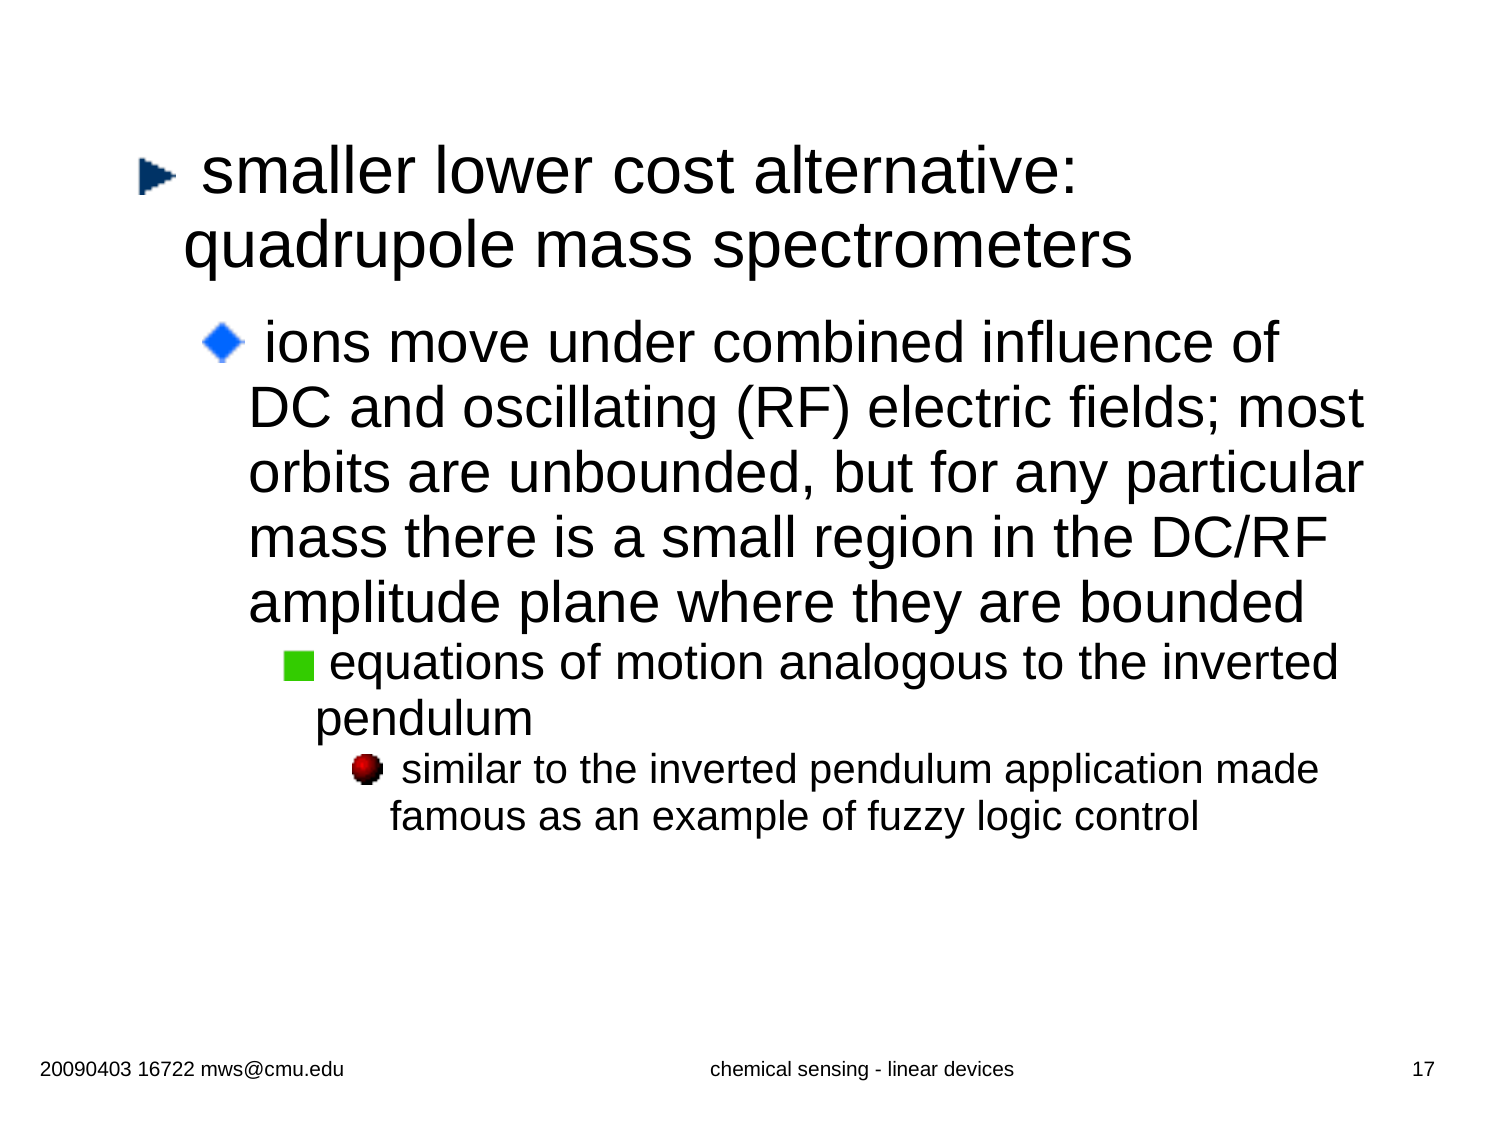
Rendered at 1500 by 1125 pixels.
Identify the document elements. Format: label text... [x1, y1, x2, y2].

list smaller lower cost alternative: quadrupole mass spectrometers ions move under combined influence of DC and oscillating (RF) electric fields; most orbits are unbounded, but for any particular mass there is a small region in the DC/RF amplitude plane where they are bounded equations of motion analogous to the inverted pendulum similar to the inverted pendulum application made famous as an example of fuzzy logic control [112, 125, 1388, 1001]
